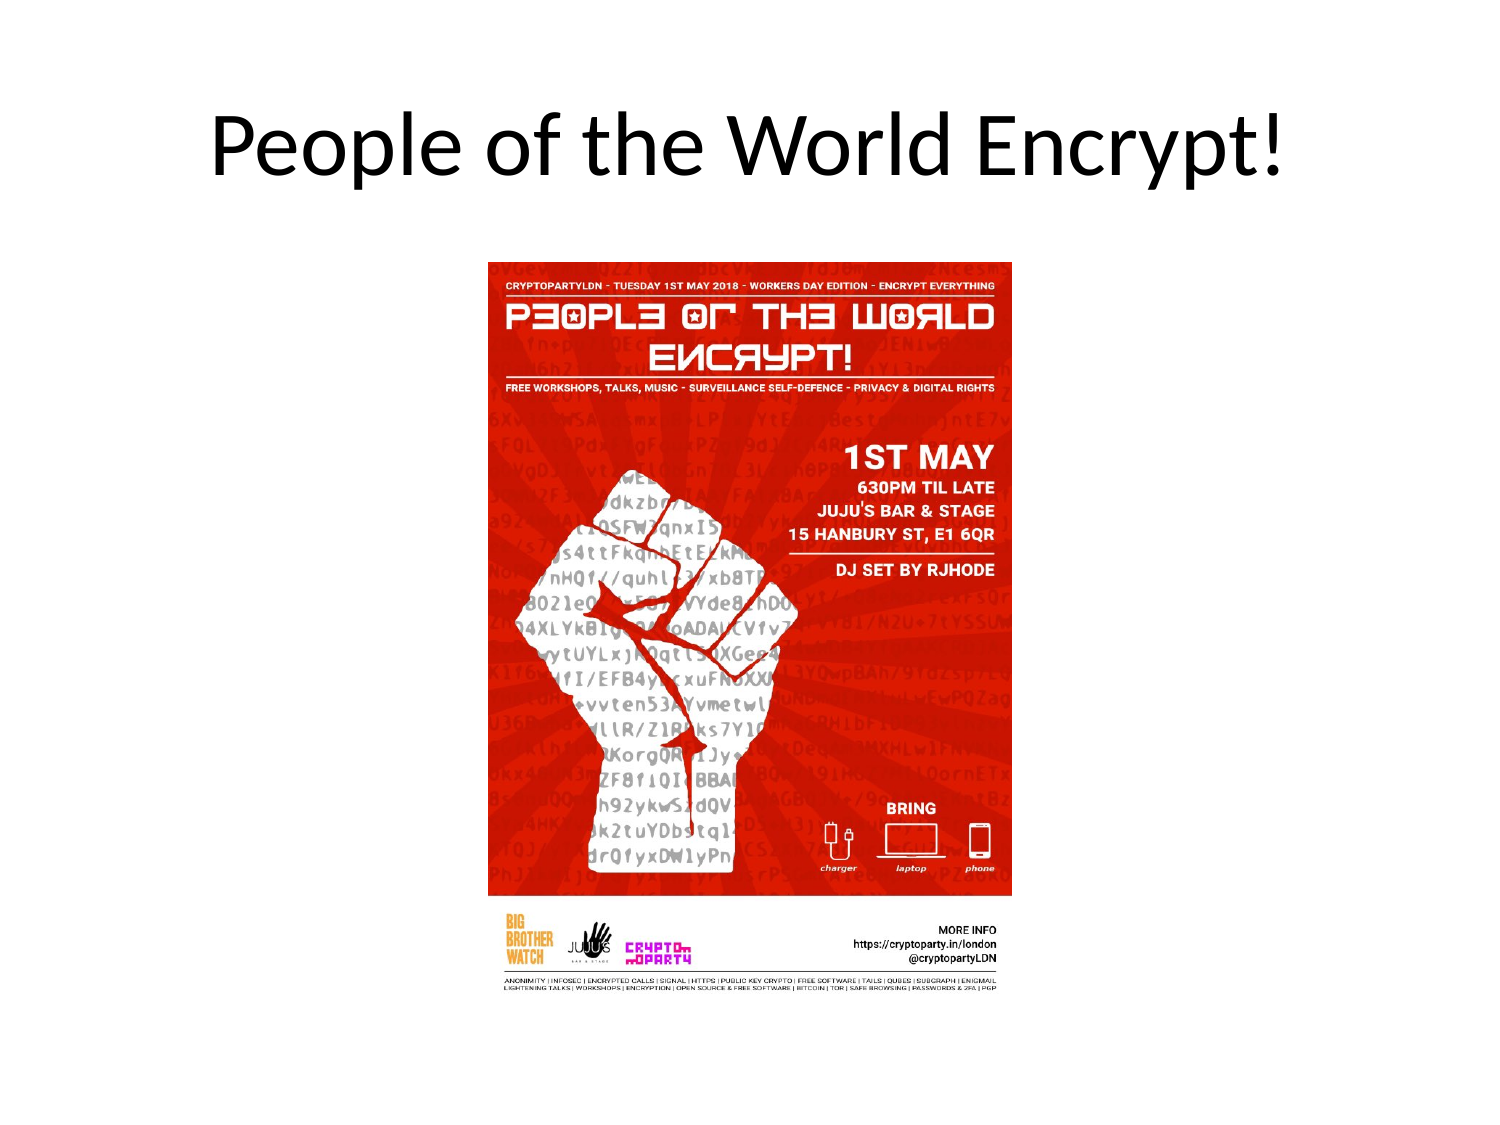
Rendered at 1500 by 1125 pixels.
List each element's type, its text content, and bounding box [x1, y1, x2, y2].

picture [488, 262, 1012, 1005]
title People of the World Encrypt! [75, 45, 1426, 233]
